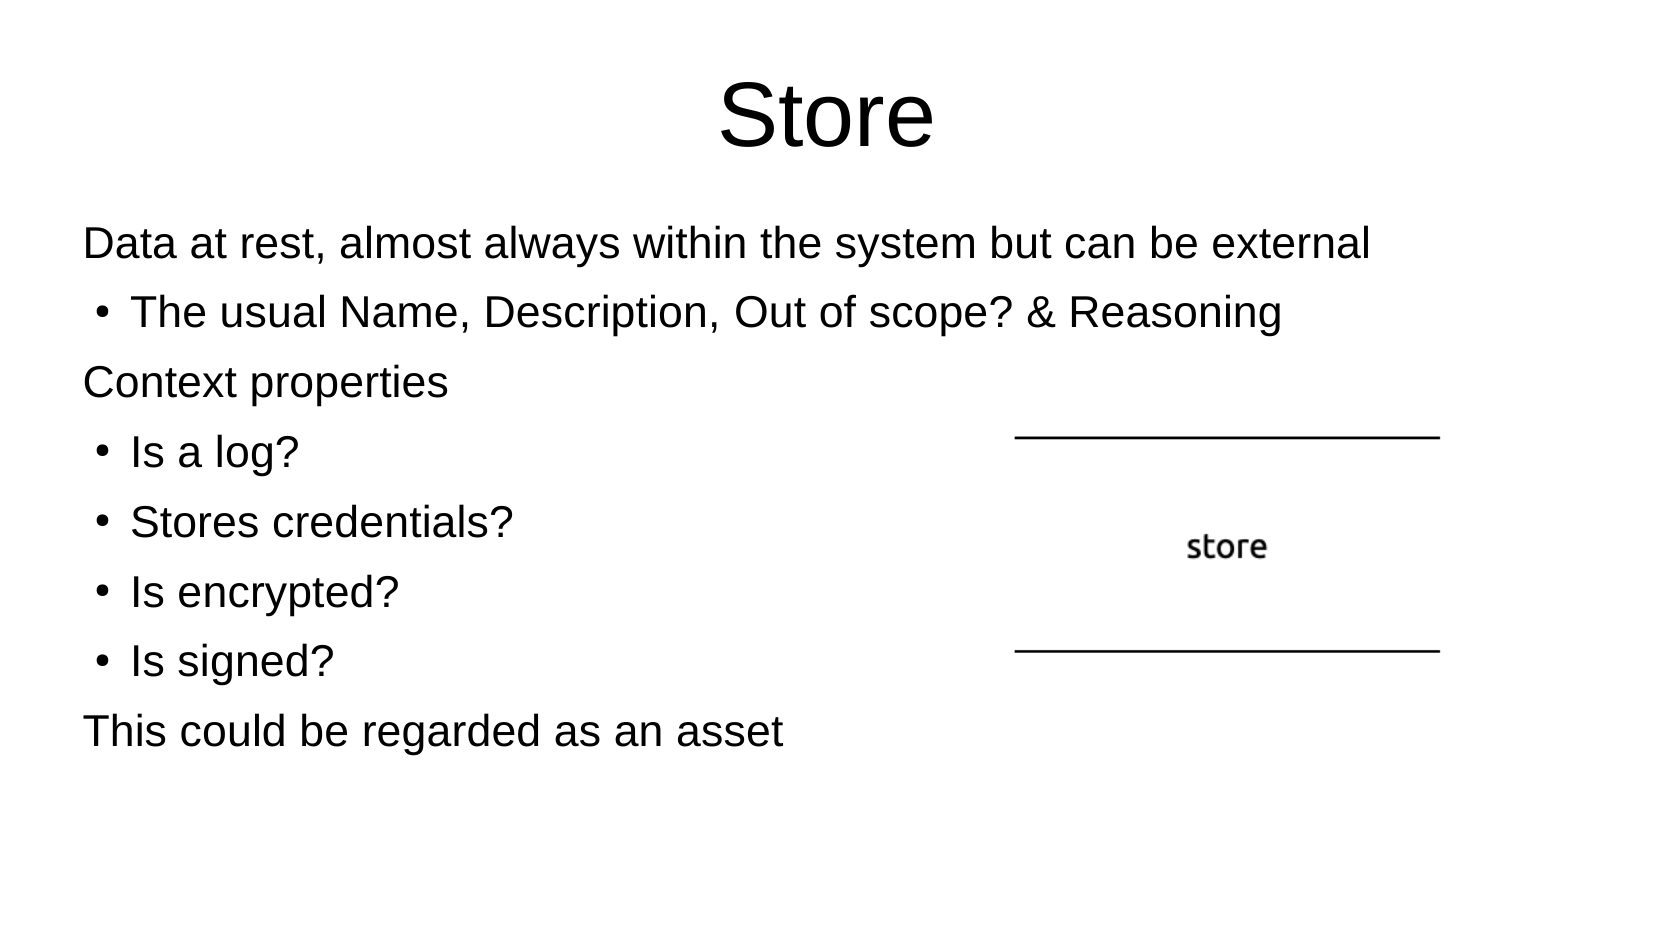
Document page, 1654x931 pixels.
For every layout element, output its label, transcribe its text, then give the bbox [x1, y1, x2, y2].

title Store [82, 37, 1571, 193]
list Data at rest, almost always within the system but can be external The usual Name, Description, Out of scope? & Reasoning Context properties Is a log? Stores credentials? Is encrypted? Is signed? This could be regarded as an asset [82, 217, 1571, 758]
picture [975, 374, 1504, 713]
